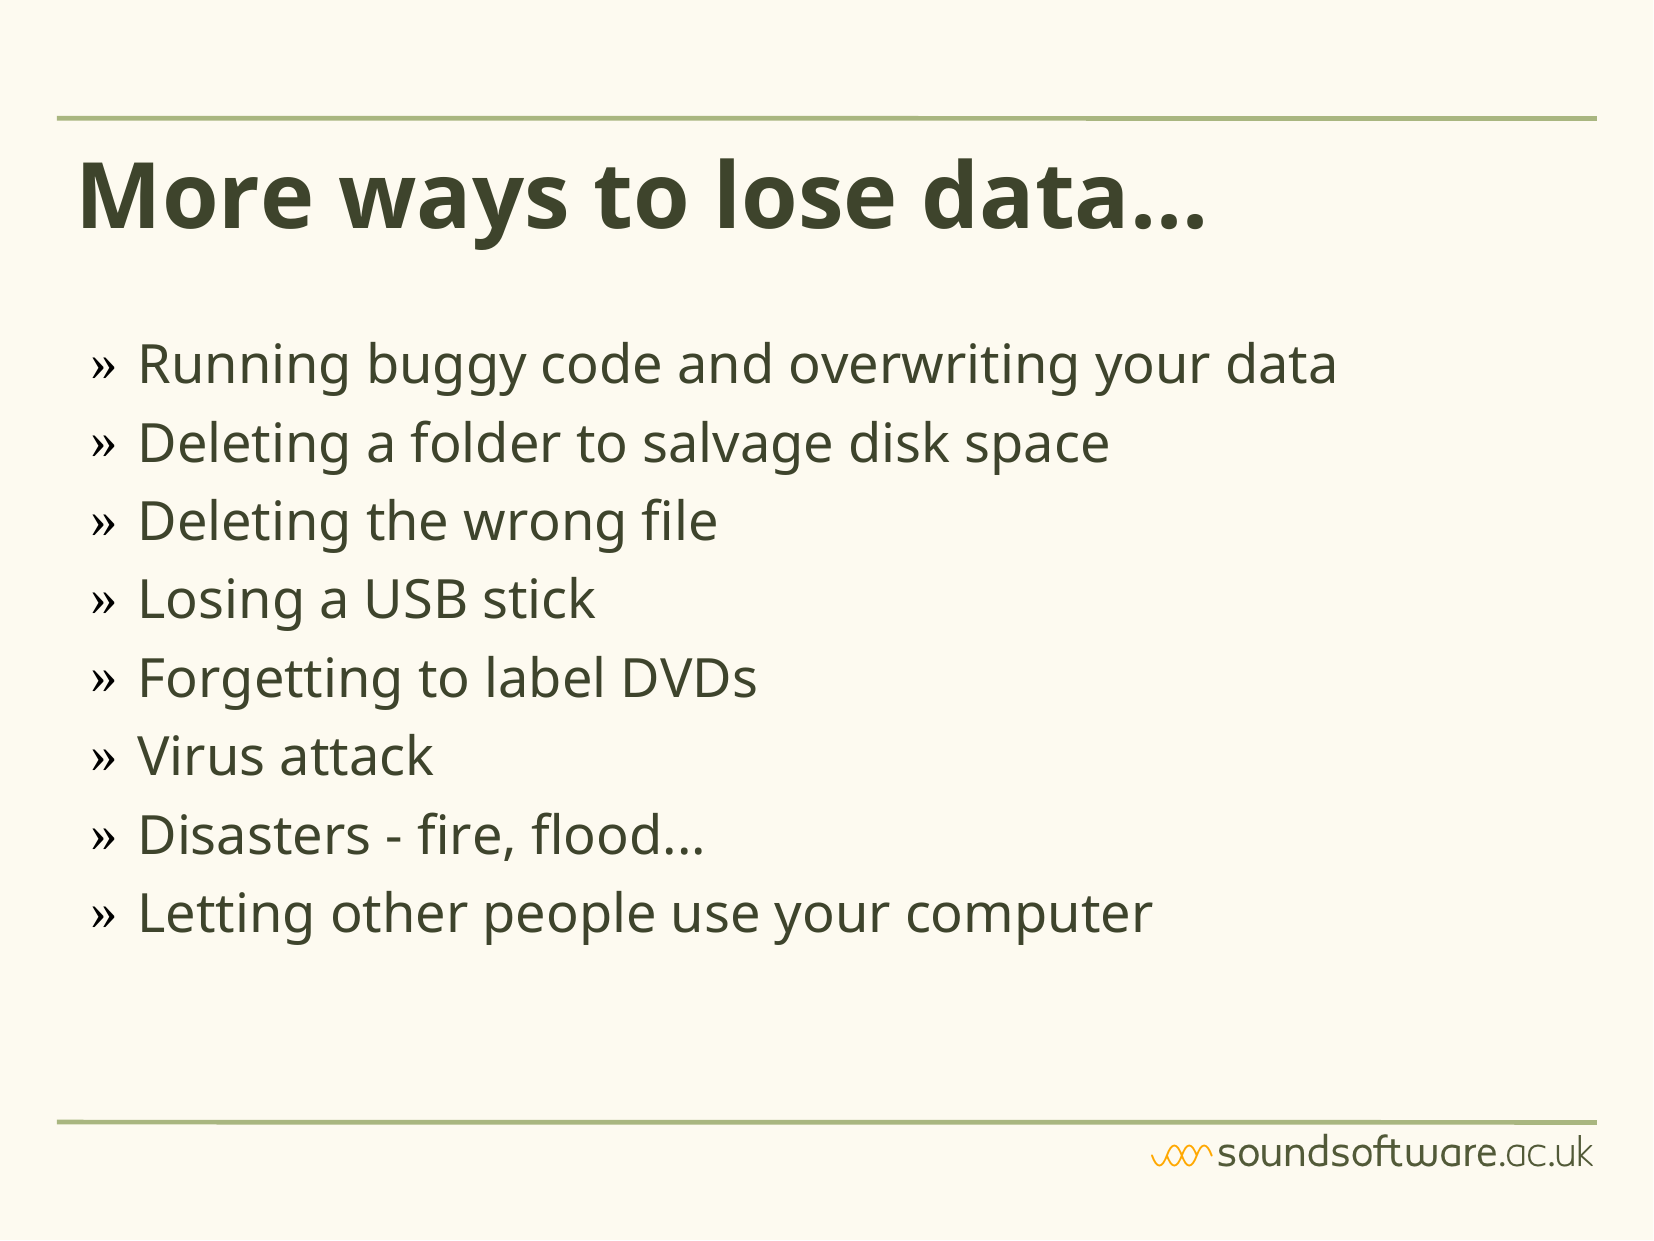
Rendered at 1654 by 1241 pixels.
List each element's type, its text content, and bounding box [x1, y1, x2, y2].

title More ways to lose data... [59, 109, 1594, 274]
picture [1151, 1140, 1593, 1167]
list Running buggy code and overwriting your data Deleting a folder to salvage disk space Deleting the wrong file Losing a USB stick Forgetting to label DVDs Virus attack Disasters - fire, flood... Letting other people use your computer [59, 321, 1594, 1140]
